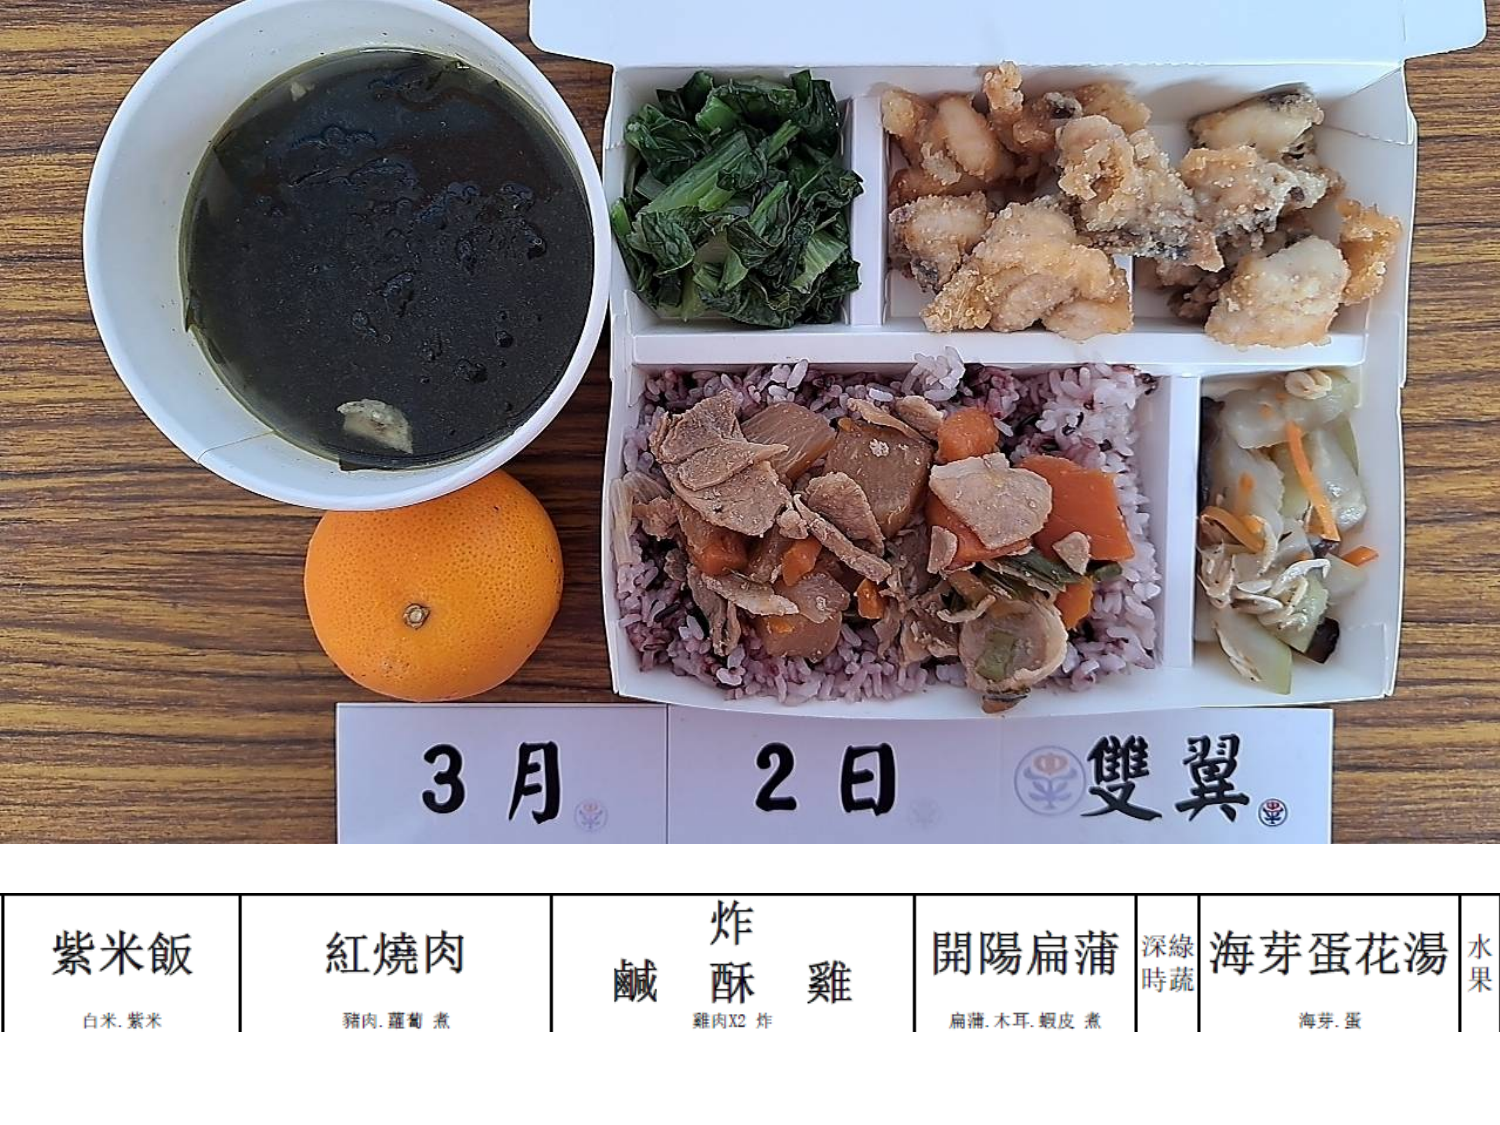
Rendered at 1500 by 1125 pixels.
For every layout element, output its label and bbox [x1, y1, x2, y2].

picture [0, 893, 1500, 1032]
picture [0, 0, 1500, 844]
